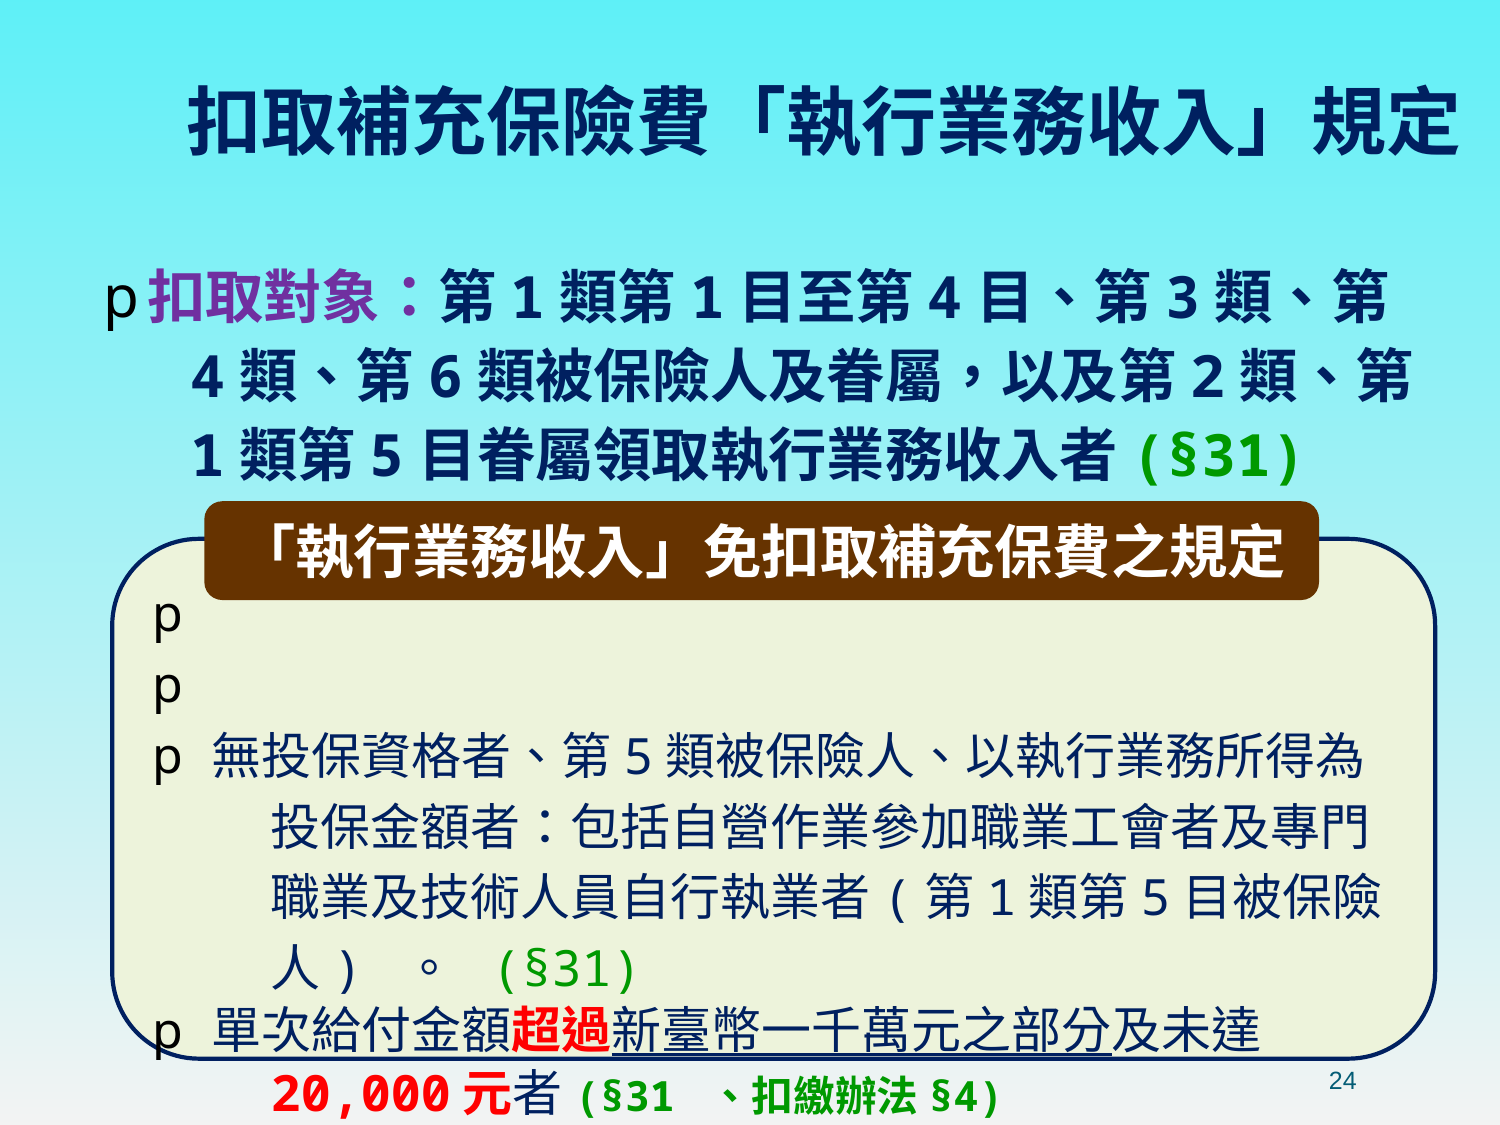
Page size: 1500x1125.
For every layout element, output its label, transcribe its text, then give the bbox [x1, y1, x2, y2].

text_box 扣取對象：第1類第1目至第4目、第3類、第4類、第6類被保險人及眷屬，以及第2類、第1類第5目眷屬領取執行業務收入者(§31) [88, 243, 1436, 499]
text_box 無投保資格者、第5類被保險人、以執行業務所得為投保金額者：包括自營作業參加職業工會者及專門職業及技術人員自行執業者(第1類第5目被保險人) 。 (§31) 單次給付金額超過新臺幣一千萬元之部分及未達20,000元者(§31 、扣繳辦法§4) [112, 538, 1436, 1059]
text_box 「執行業務收入」免扣取補充保費之規定 [206, 503, 1317, 598]
text_box 24 [1328, 1034, 1454, 1095]
text_box 扣取補充保險費「執行業務收入」規定 [171, 55, 1500, 185]
